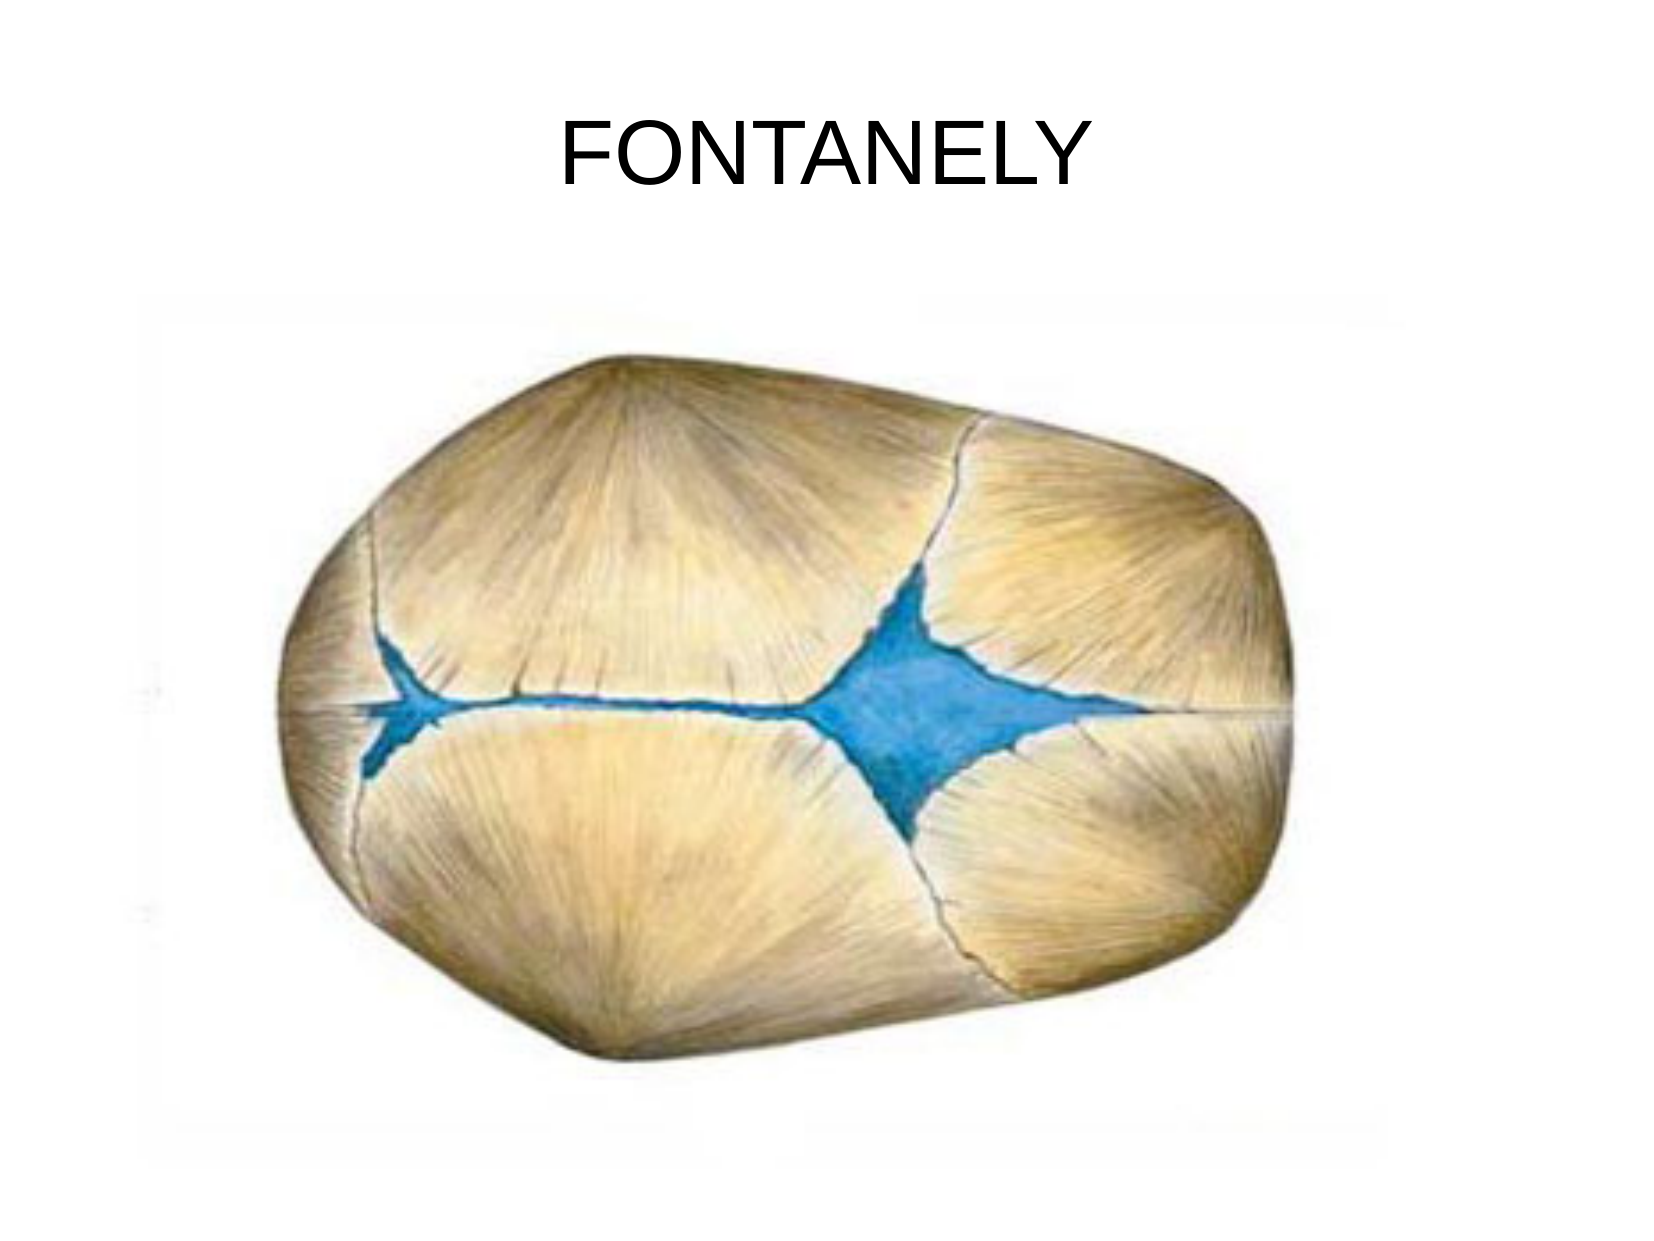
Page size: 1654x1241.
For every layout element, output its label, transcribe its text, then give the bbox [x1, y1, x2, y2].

title FONTANELY [82, 49, 1571, 257]
picture [94, 271, 1441, 1198]
